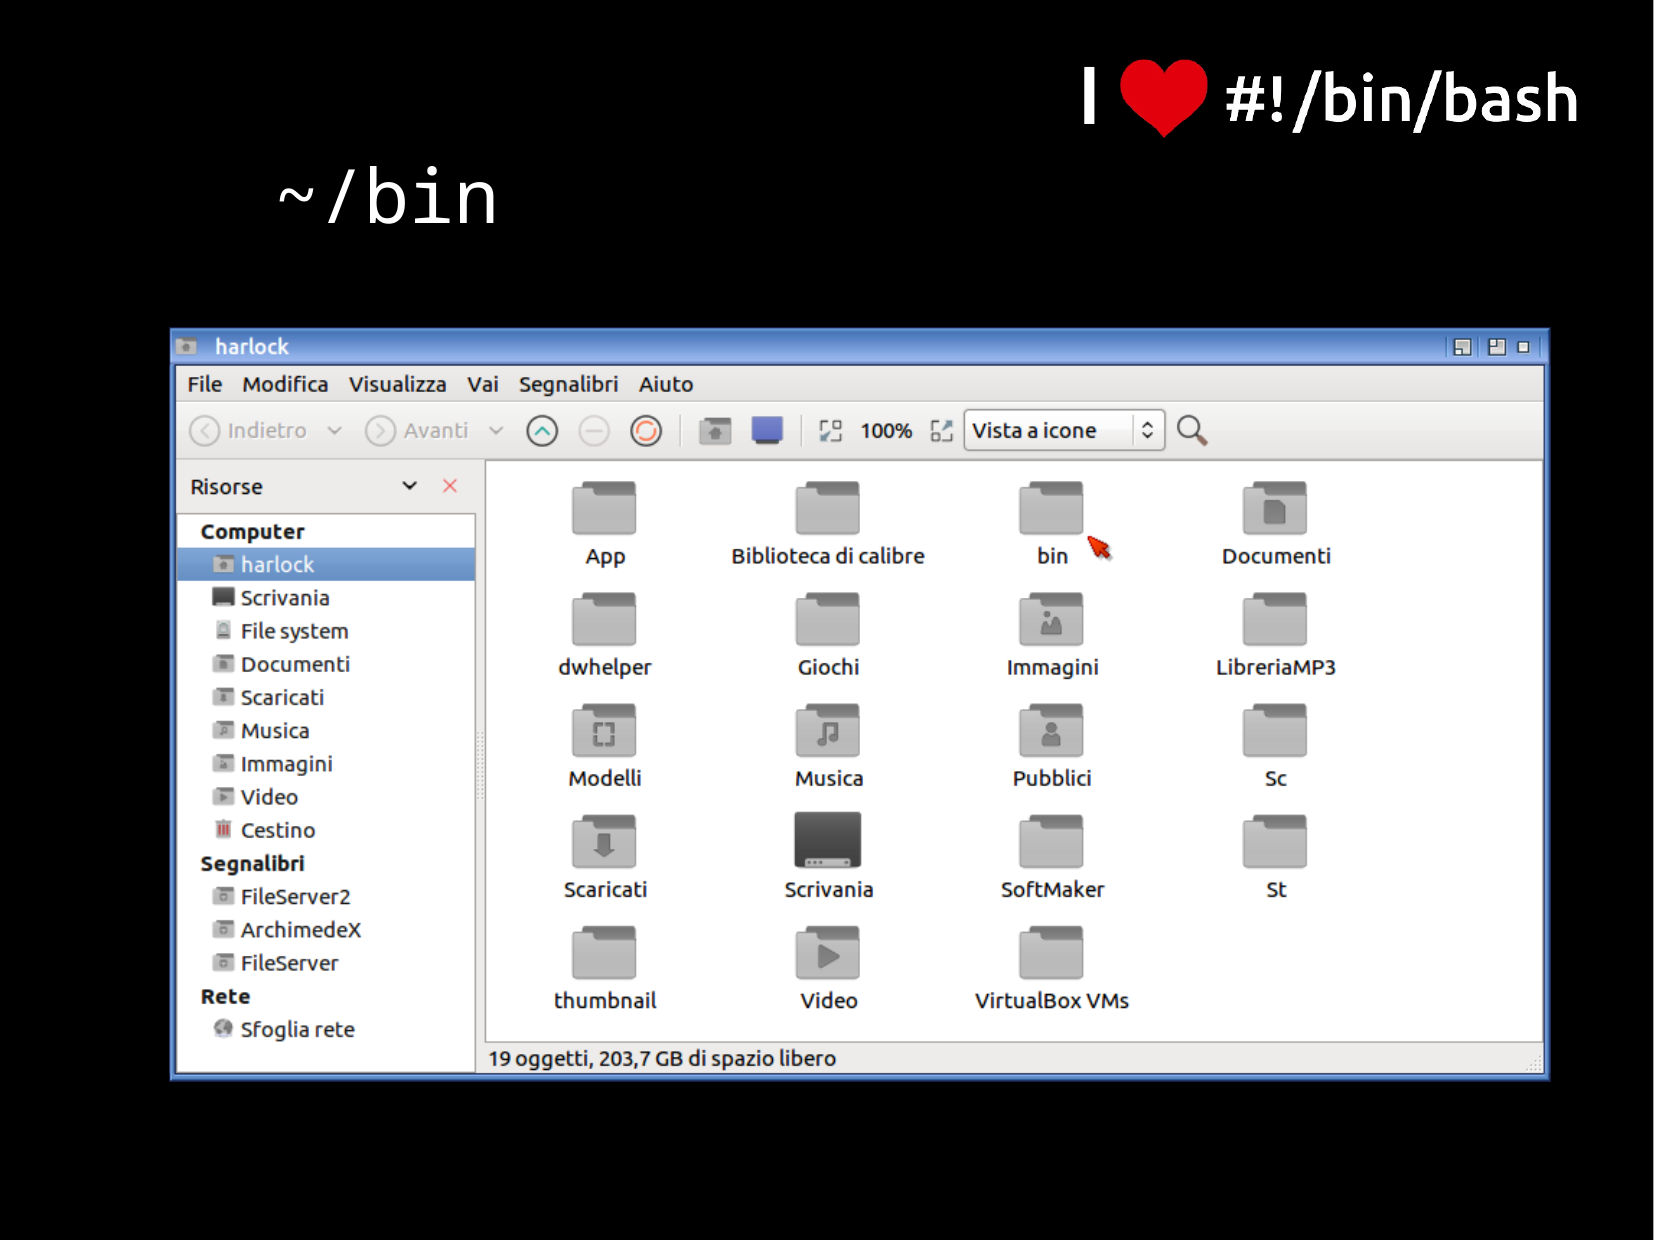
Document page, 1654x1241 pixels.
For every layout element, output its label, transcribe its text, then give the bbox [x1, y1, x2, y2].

text_box ~/bin [259, 135, 537, 246]
picture [1064, 45, 1595, 154]
picture [169, 327, 1551, 1082]
